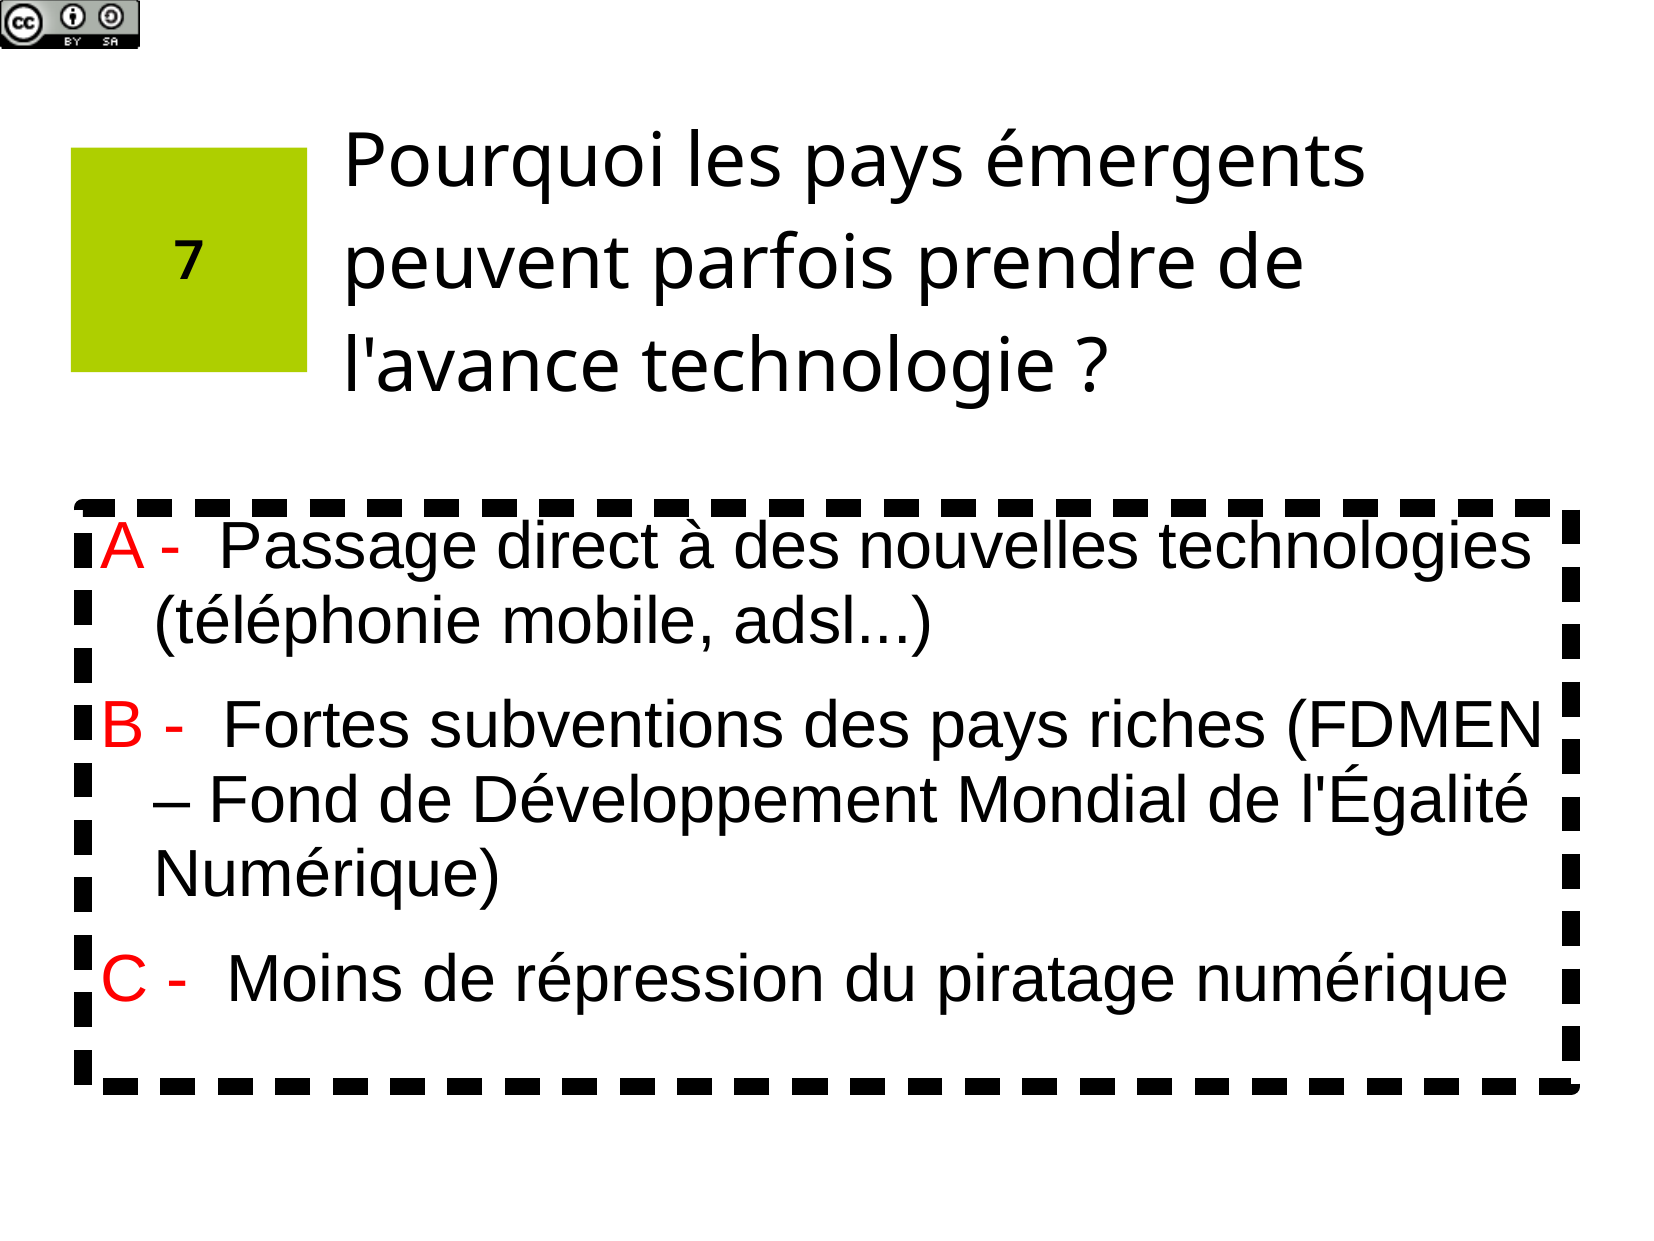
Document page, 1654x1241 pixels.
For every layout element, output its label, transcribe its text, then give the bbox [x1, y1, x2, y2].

list Passage direct à des nouvelles technologies (téléphonie mobile, adsl...) Fortes subventions des pays riches (FDMEN – Fond de Développement Mondial de l'Égalité Numérique) Moins de répression du piratage numérique [82, 507, 1571, 1087]
picture [0, 0, 140, 49]
title Pourquoi les pays émergents peuvent parfois prendre de l'avance technologie ? [342, 59, 1571, 461]
